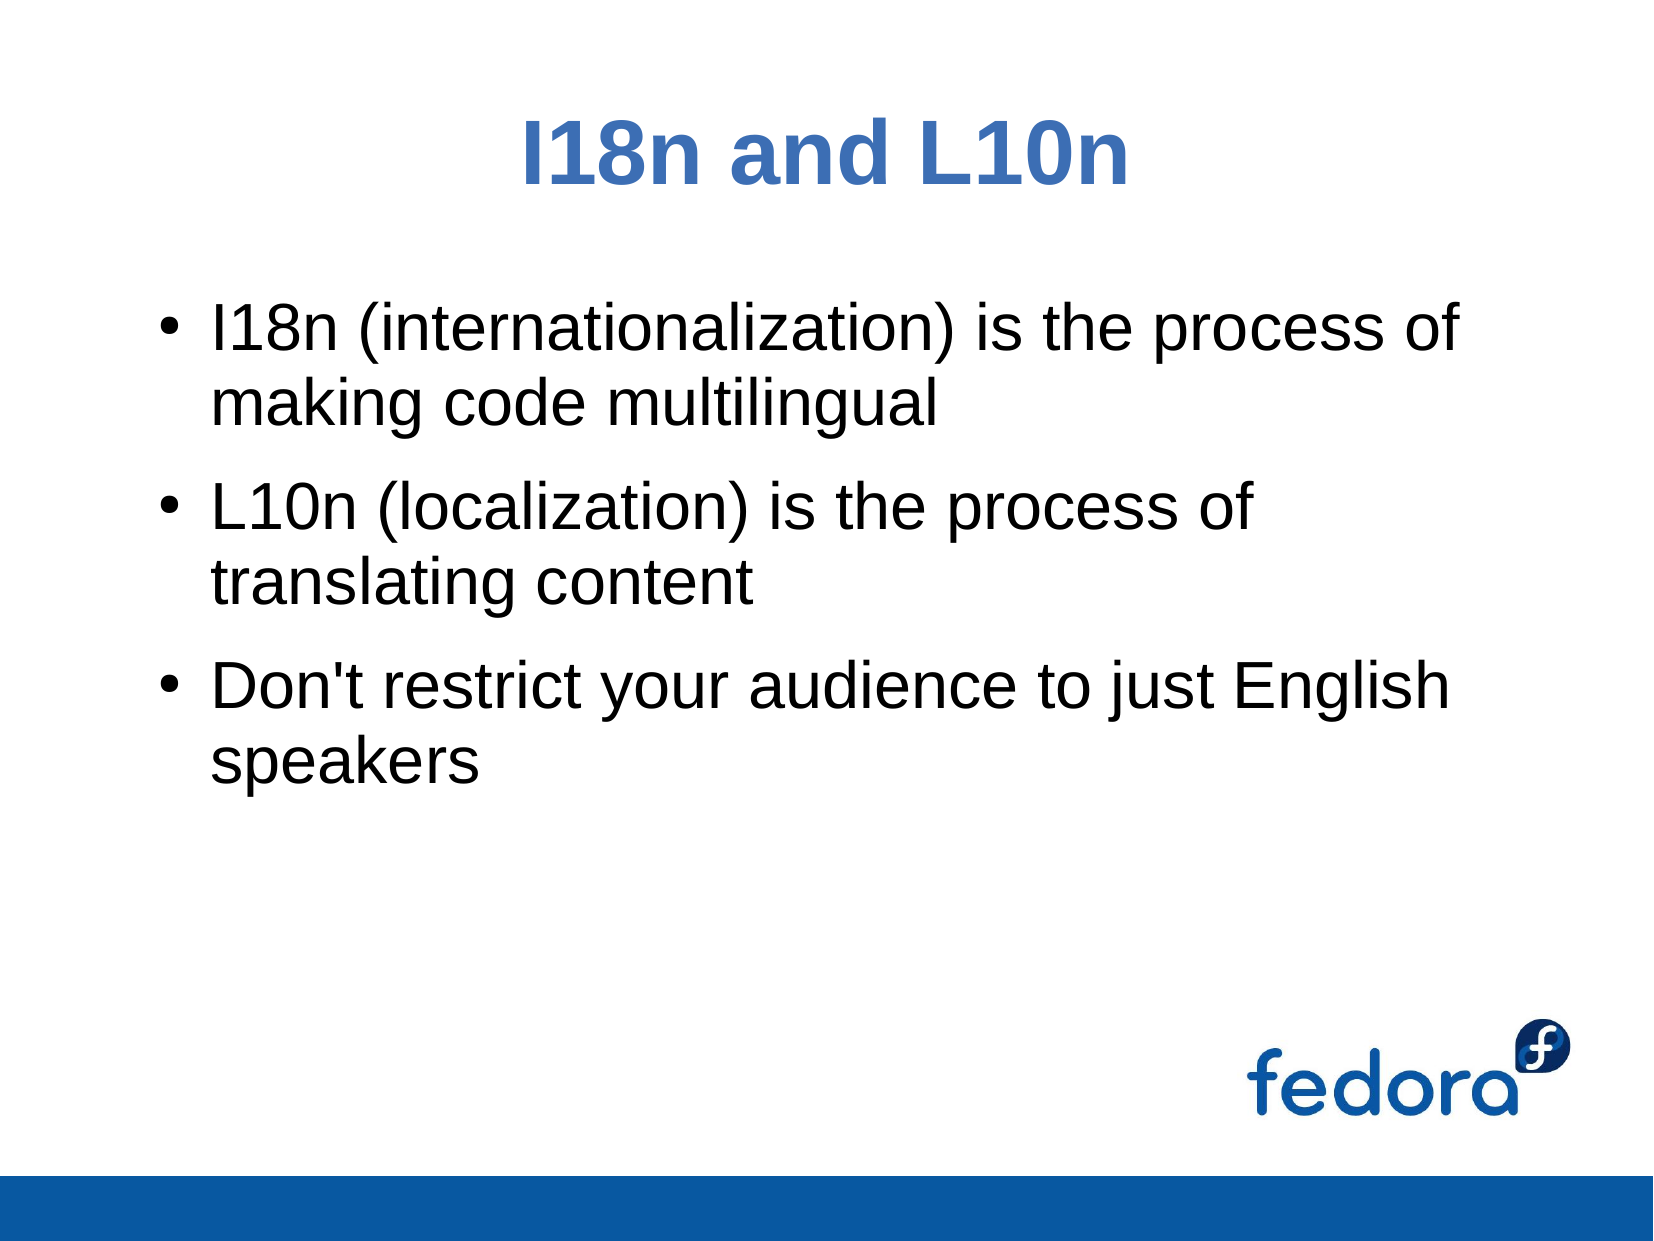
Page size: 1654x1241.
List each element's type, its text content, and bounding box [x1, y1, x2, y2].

title I18n and L10n [82, 56, 1571, 250]
picture [1237, 1010, 1576, 1125]
picture [0, 1176, 1653, 1241]
list I18n (internationalization) is the process of making code multilingual L10n (localization) is the process of translating content Don't restrict your audience to just English speakers [82, 290, 1571, 1095]
